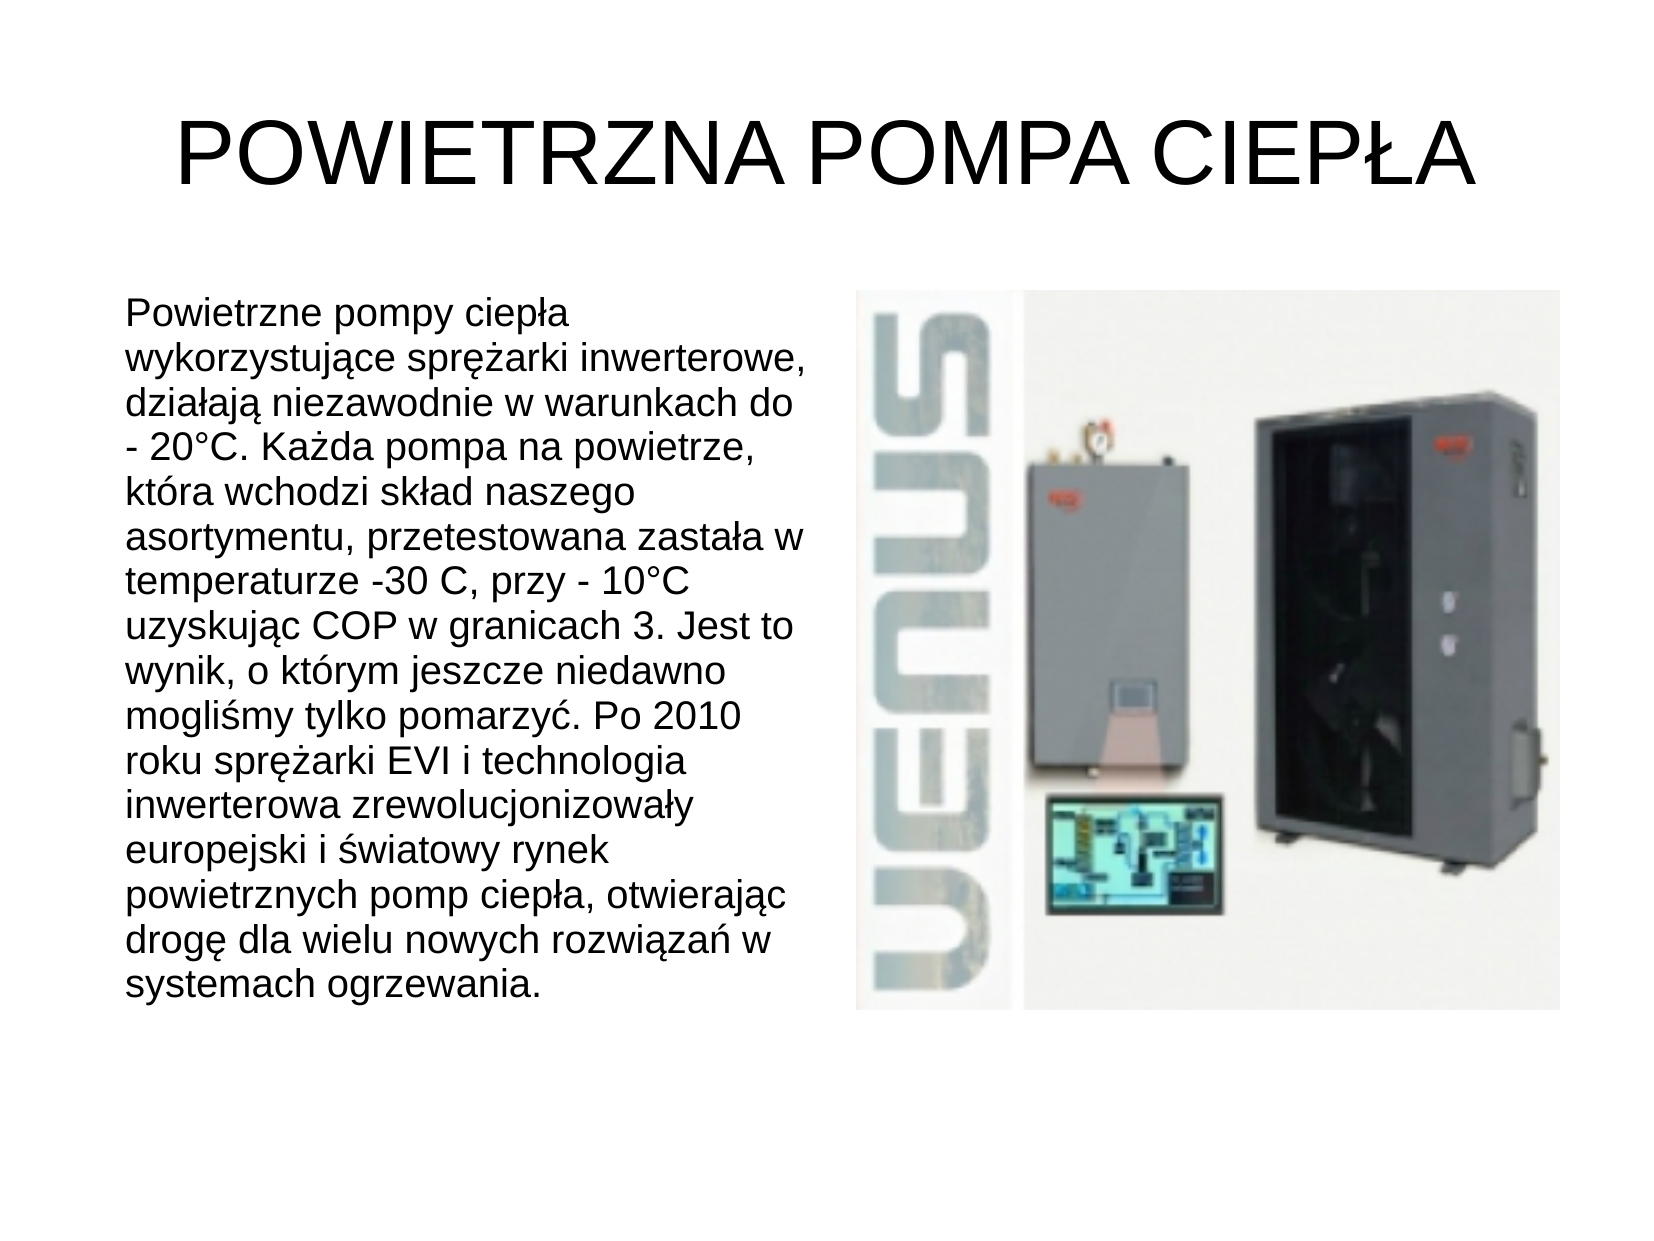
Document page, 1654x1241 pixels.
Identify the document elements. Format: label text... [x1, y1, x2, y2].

list Powietrzne pompy ciepła wykorzystujące sprężarki inwerterowe, działają niezawodnie w warunkach do - 20°C. Każda pompa na powietrze, która wchodzi skład naszego asortymentu, przetestowana zastała w temperaturze -30 C, przy - 10°C uzyskując COP w granicach 3. Jest to wynik, o którym jeszcze niedawno mogliśmy tylko pomarzyć. Po 2010 roku sprężarki EVI i technologia inwerterowa zrewolucjonizowały europejski i światowy rynek powietrznych pomp ciepła, otwierając drogę dla wielu nowych rozwiązań w systemach ogrzewania. [82, 290, 809, 1010]
title POWIETRZNA POMPA CIEPŁA [82, 49, 1571, 257]
picture [856, 290, 1560, 1010]
